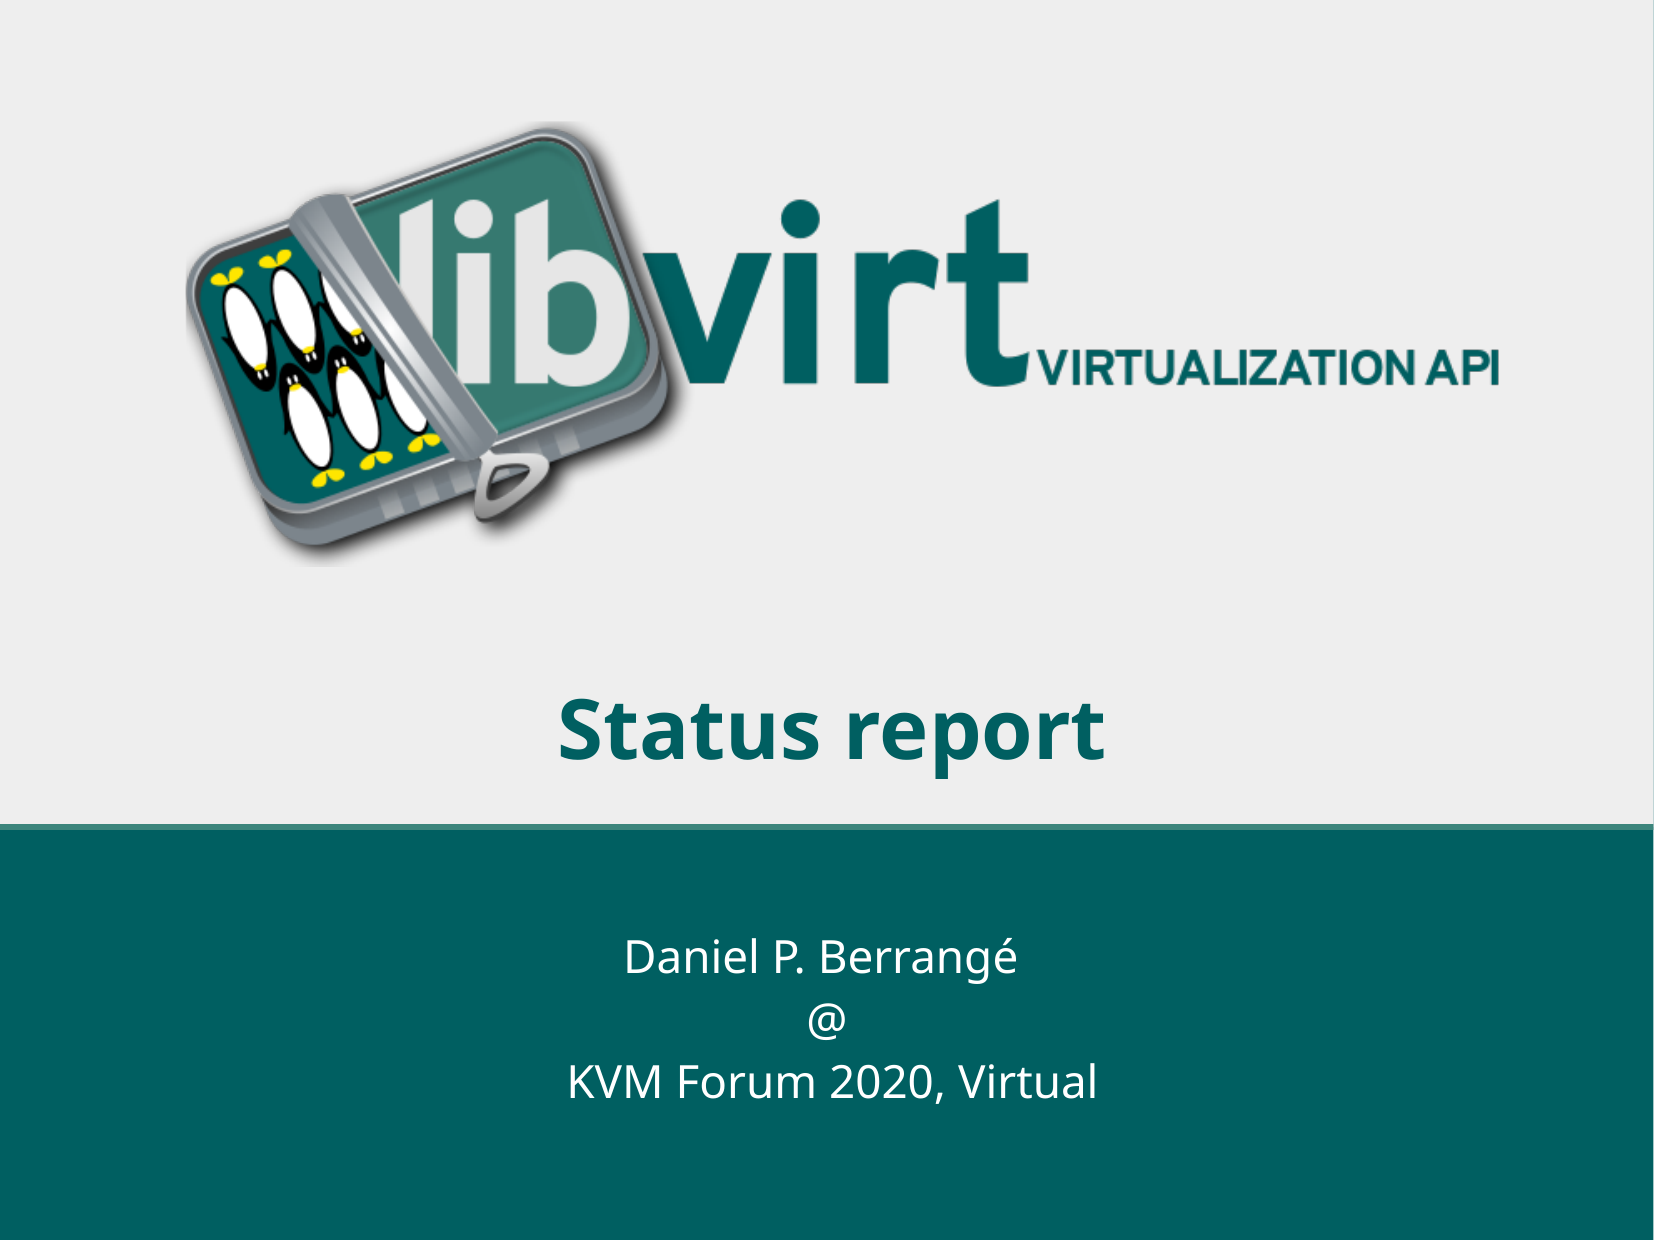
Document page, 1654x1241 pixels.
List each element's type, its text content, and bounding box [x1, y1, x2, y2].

picture [178, 115, 1512, 567]
title Status report [64, 620, 1601, 778]
subtitle Daniel P. Berrangé @ KVM Forum 2020, Virtual [59, 856, 1595, 1182]
